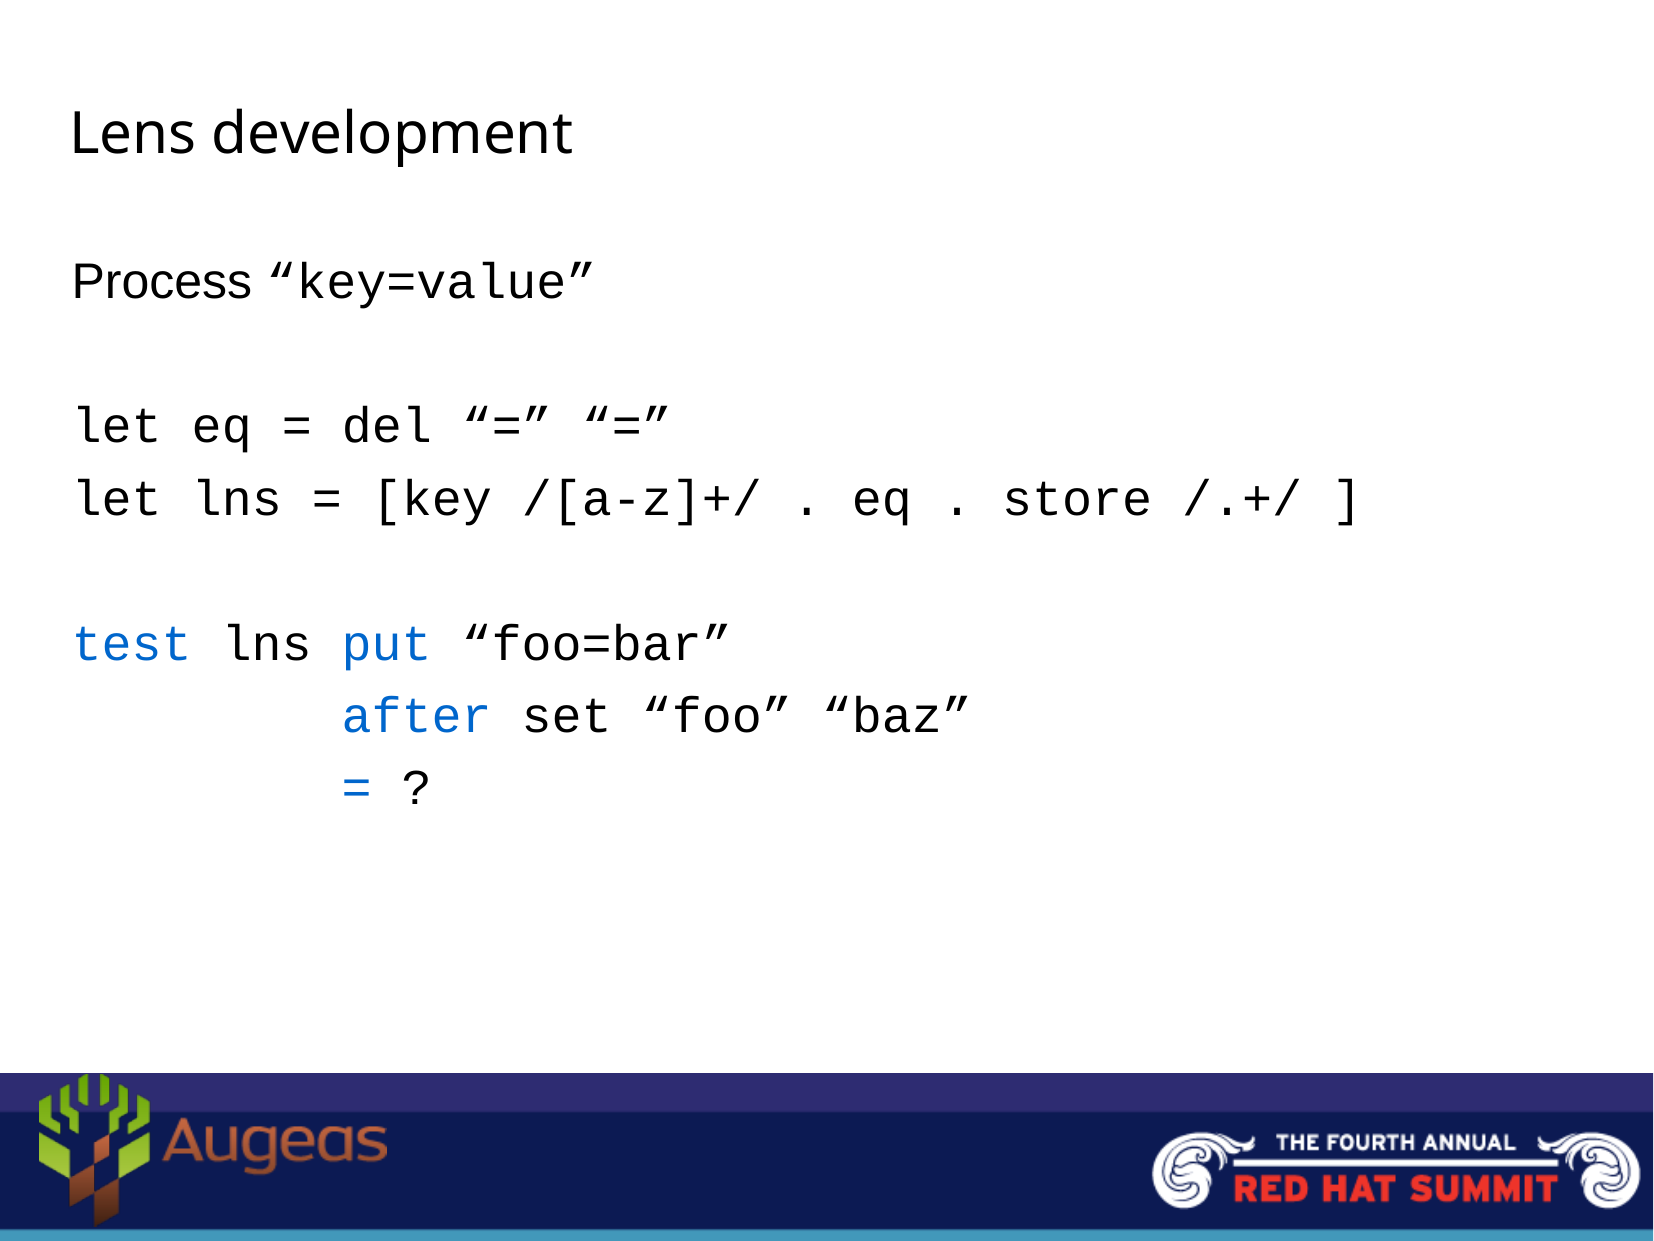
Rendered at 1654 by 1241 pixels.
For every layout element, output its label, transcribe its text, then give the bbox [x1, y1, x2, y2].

title Lens development [69, 71, 1501, 190]
list Process “key=value” let eq = del “=” “=” let lns = [key /[a-z]+/ . eq . store /.+/ ] test lns put “foo=bar” after set “foo” “baz” = ? [71, 180, 1495, 1089]
picture [0, 1073, 1654, 1241]
